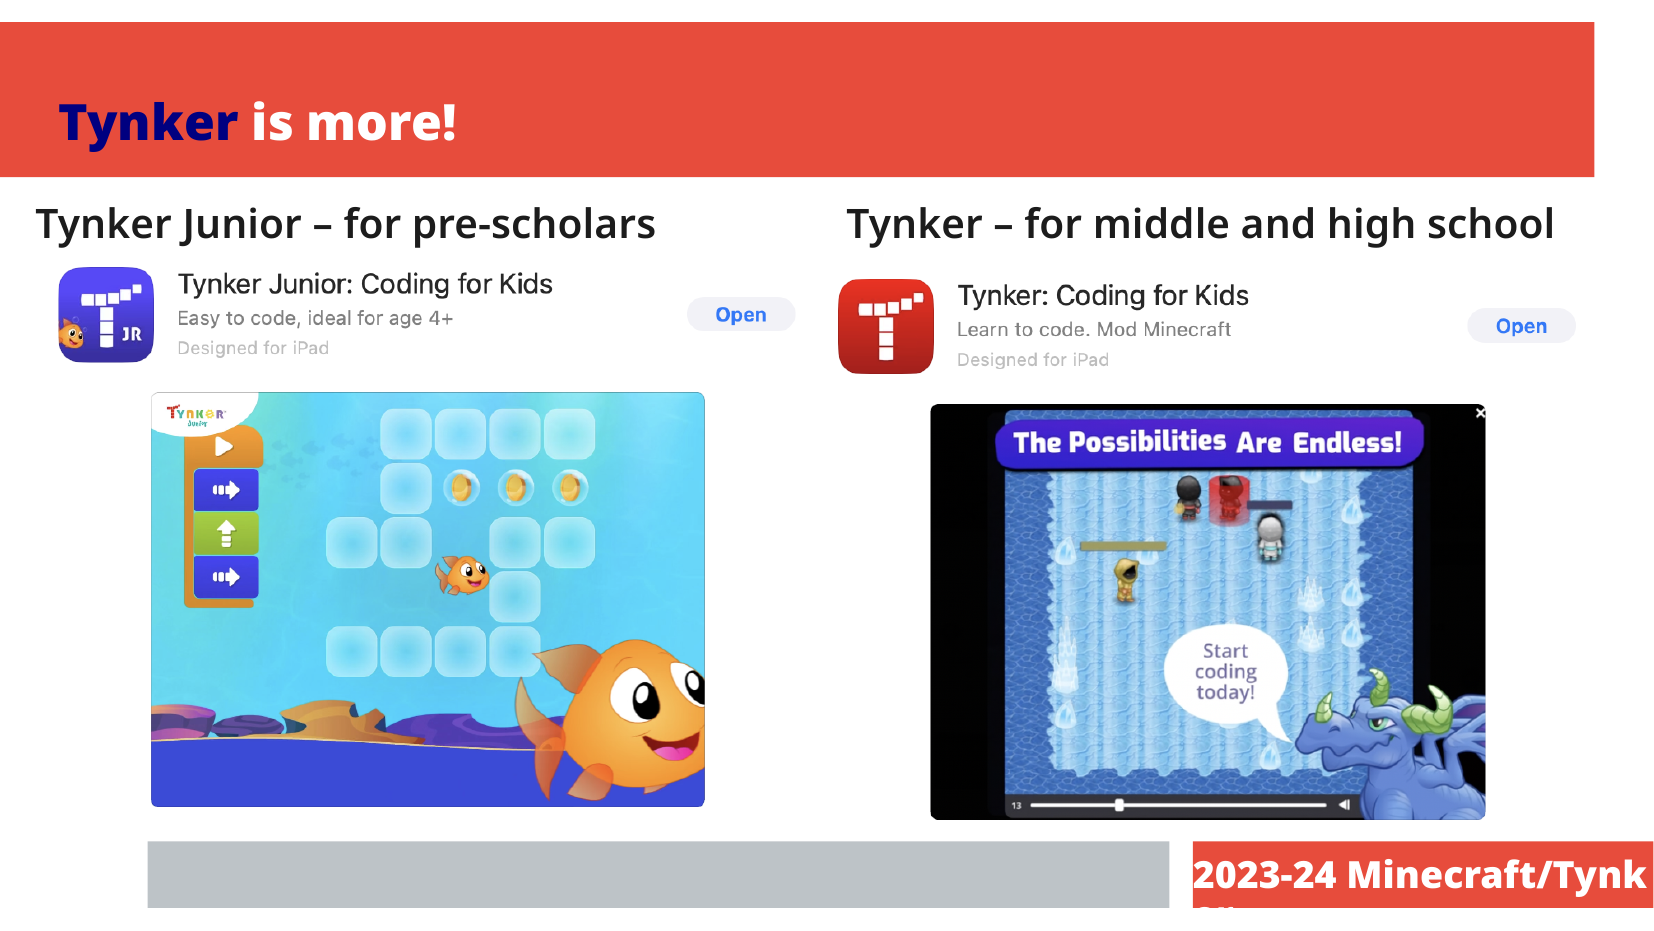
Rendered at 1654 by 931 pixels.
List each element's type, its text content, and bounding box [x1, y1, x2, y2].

picture [828, 252, 1584, 835]
list Tynker – for middle and high school [846, 194, 1619, 820]
title Tynker is more! [59, 44, 1595, 156]
picture [45, 252, 800, 834]
list Tynker Junior – for pre-scholars [35, 194, 808, 820]
